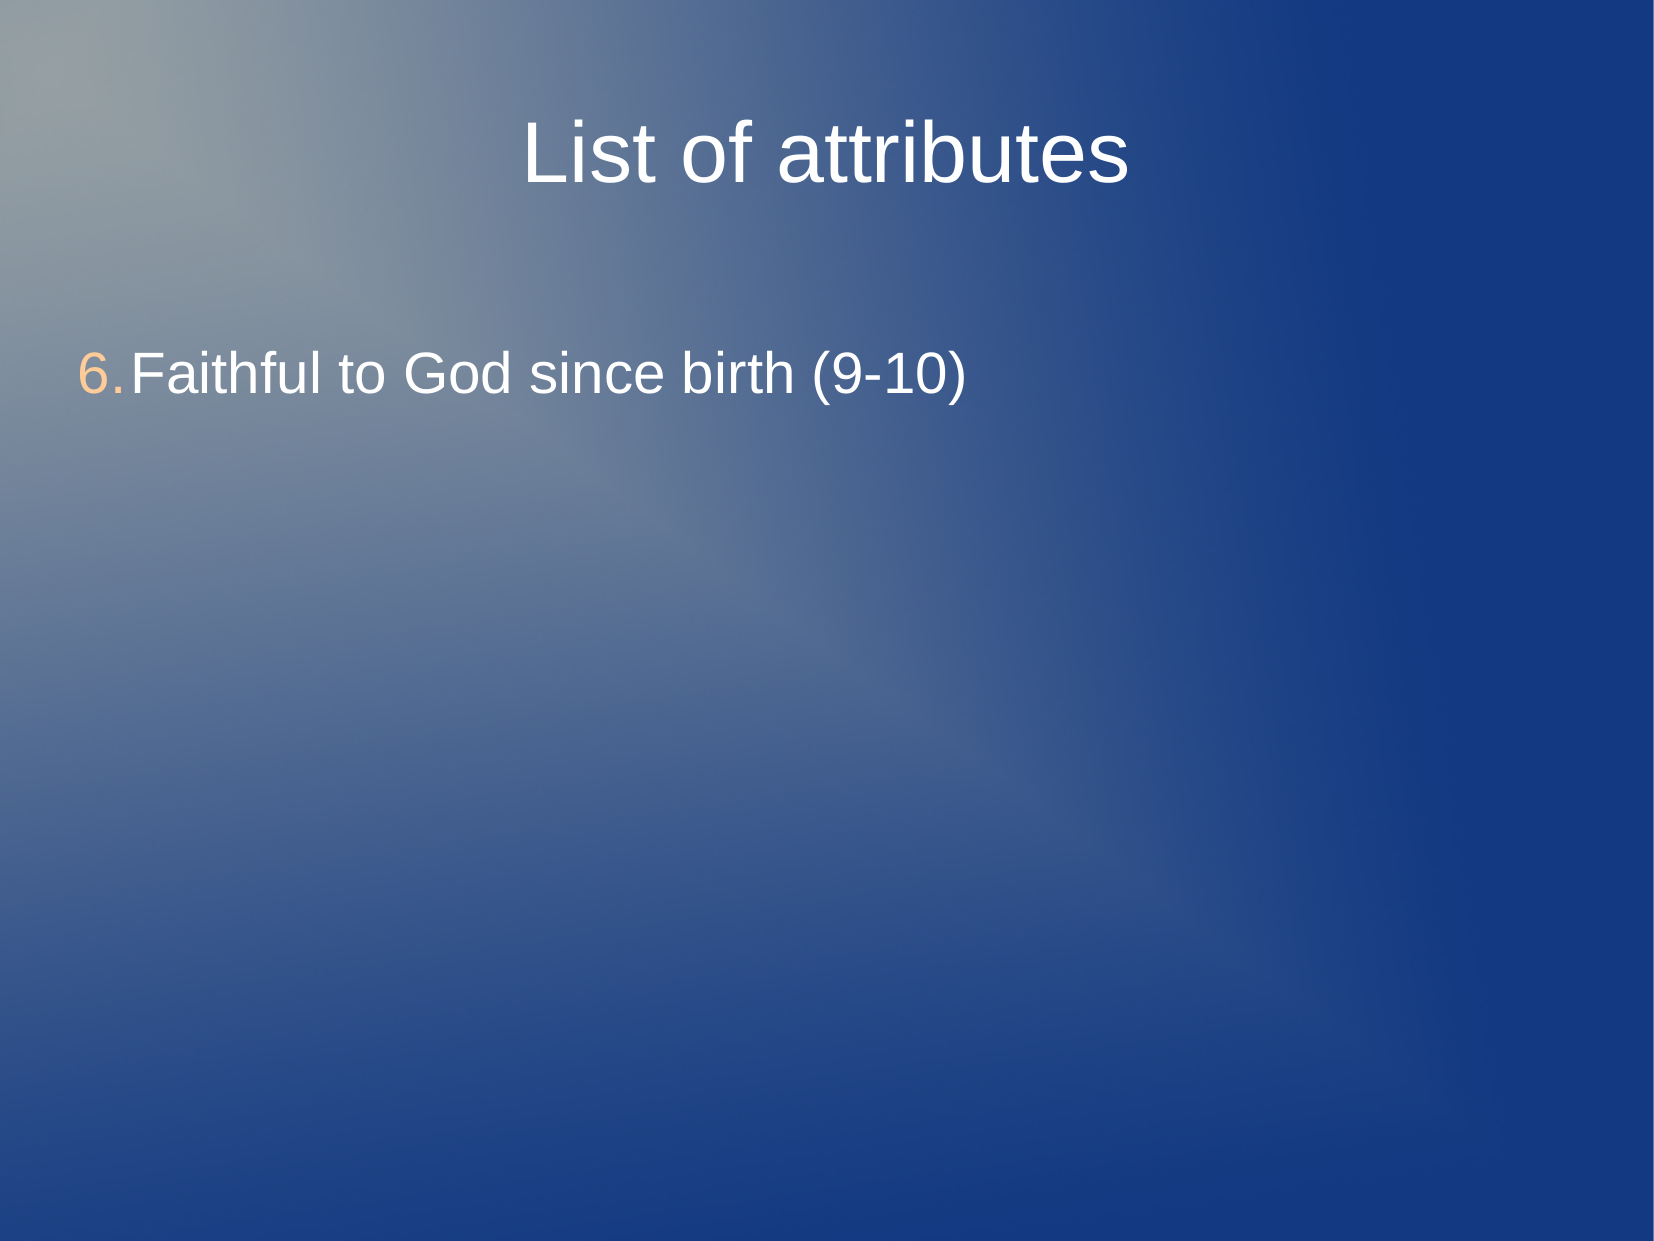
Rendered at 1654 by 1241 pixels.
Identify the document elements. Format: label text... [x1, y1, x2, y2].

title List of attributes [82, 49, 1571, 257]
picture [0, 0, 1654, 1241]
list Faithful to God since birth (9-10) [60, 246, 1549, 1066]
